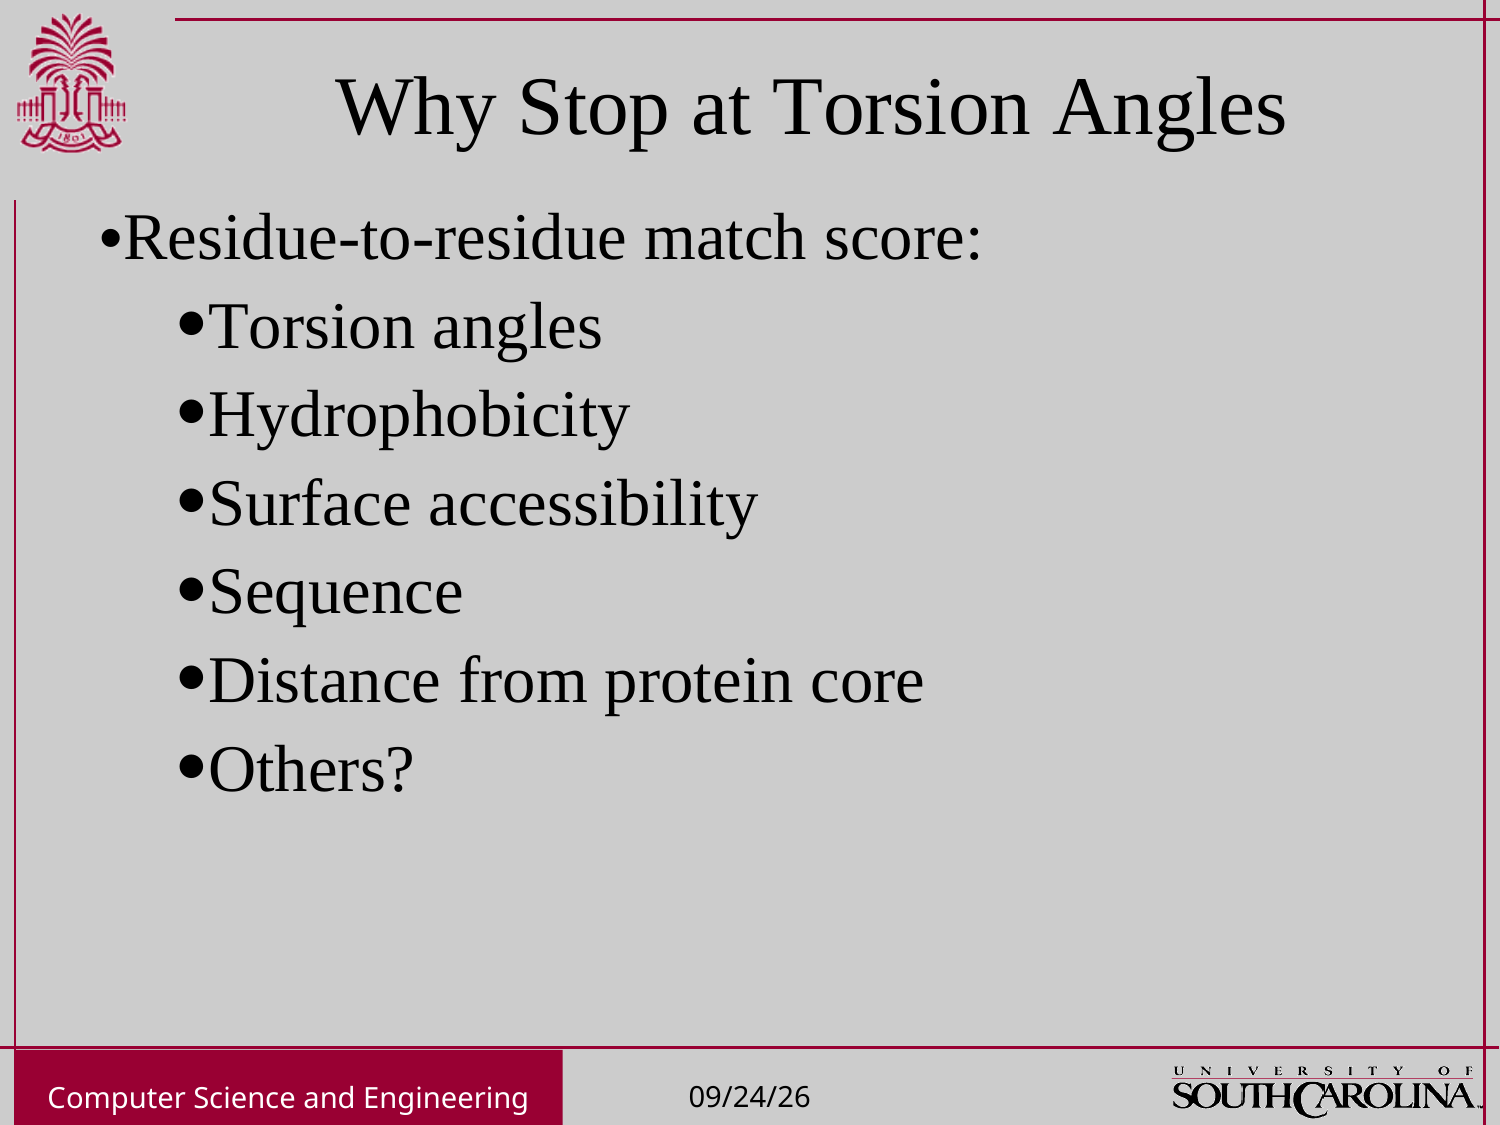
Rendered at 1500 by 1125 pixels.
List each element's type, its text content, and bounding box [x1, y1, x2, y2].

list Residue-to-residue match score: Torsion angles Hydrophobicity Surface accessibility Sequence Distance from protein core Others? [24, 200, 1476, 998]
title Why Stop at Torsion Angles [174, 24, 1450, 188]
picture [1162, 1049, 1483, 1125]
picture [12, 12, 131, 155]
